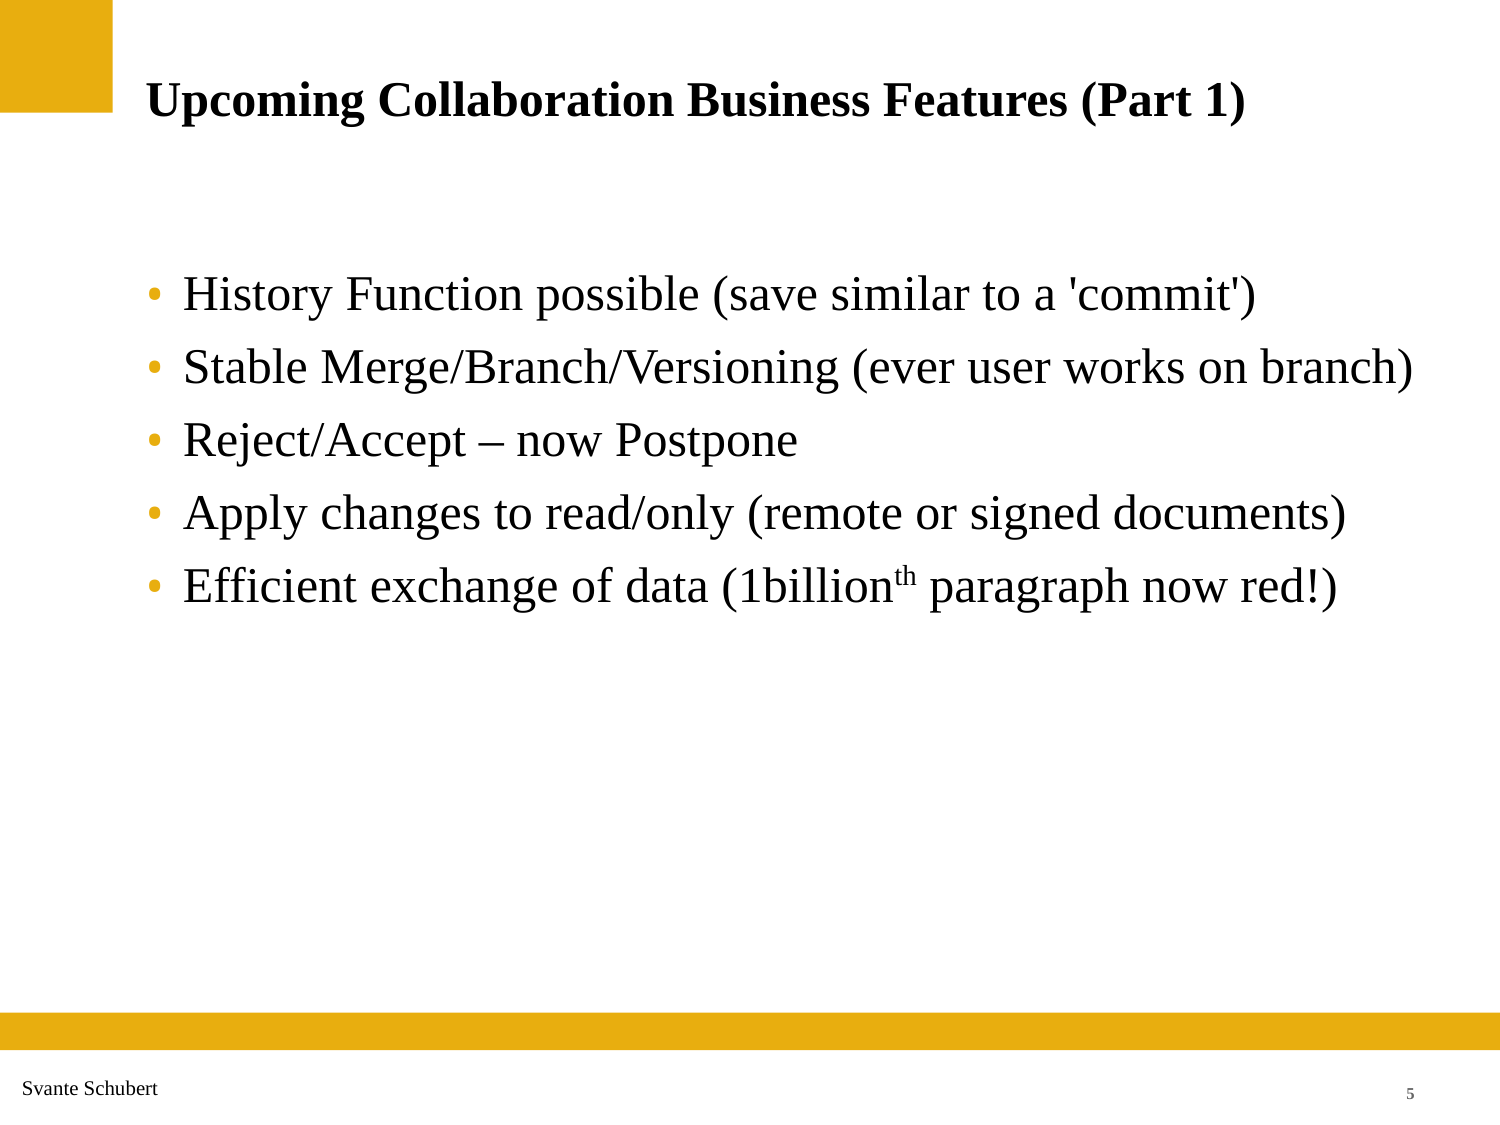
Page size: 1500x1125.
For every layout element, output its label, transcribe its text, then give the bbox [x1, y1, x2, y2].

list History Function possible (save similar to a 'commit') Stable Merge/Branch/Versioning (ever user works on branch) Reject/Accept – now Postpone Apply changes to read/only (remote or signed documents) Efficient exchange of data (1billionth paragraph now red!) [145, 265, 1423, 1063]
title Upcoming Collaboration Business Features (Part 1) [145, 67, 1388, 219]
